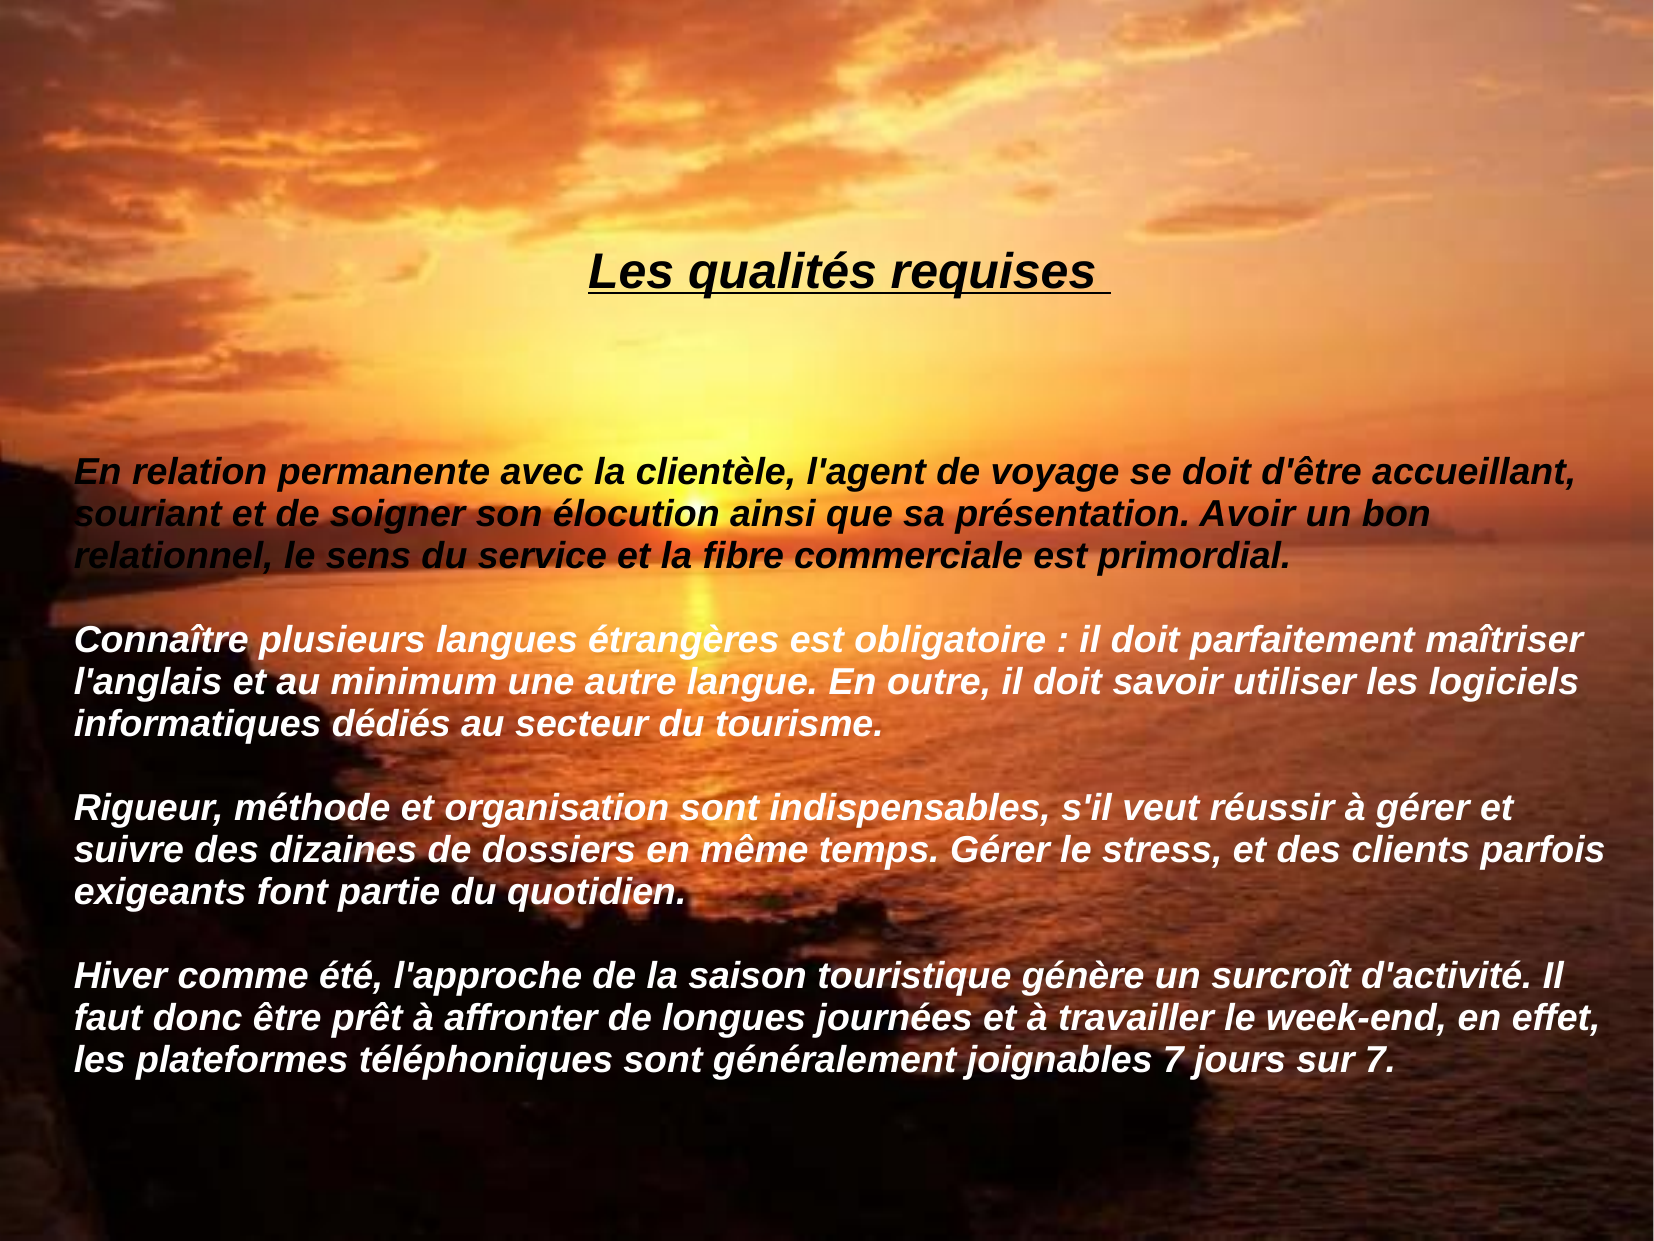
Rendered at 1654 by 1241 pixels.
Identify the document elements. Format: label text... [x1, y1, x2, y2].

text_box Les qualités requises [118, 236, 1595, 442]
text_box En relation permanente avec la clientèle, l'agent de voyage se doit d'être accueillant, souriant et de soigner son élocution ainsi que sa présentation. Avoir un bon relationnel, le sens du service et la fibre commerciale est primordial. Connaître plusieurs langues étrangères est obligatoire : il doit parfaitement maîtriser l'anglais et au minimum une autre langue. En outre, il doit savoir utiliser les logiciels informatiques dédiés au secteur du tourisme. Rigueur, méthode et organisation sont indispensables, s'il veut réussir à gérer et suivre des dizaines de dossiers en même temps. Gérer le stress, et des clients parfois exigeants font partie du quotidien. Hiver comme été, l'approche de la saison touristique génère un surcroît d'activité. Il faut donc être prêt à affronter de longues journées et à travailler le week-end, en effet, les plateformes téléphoniques sont généralement joignables 7 jours sur 7. [59, 442, 1625, 1102]
picture [0, 0, 1654, 1241]
